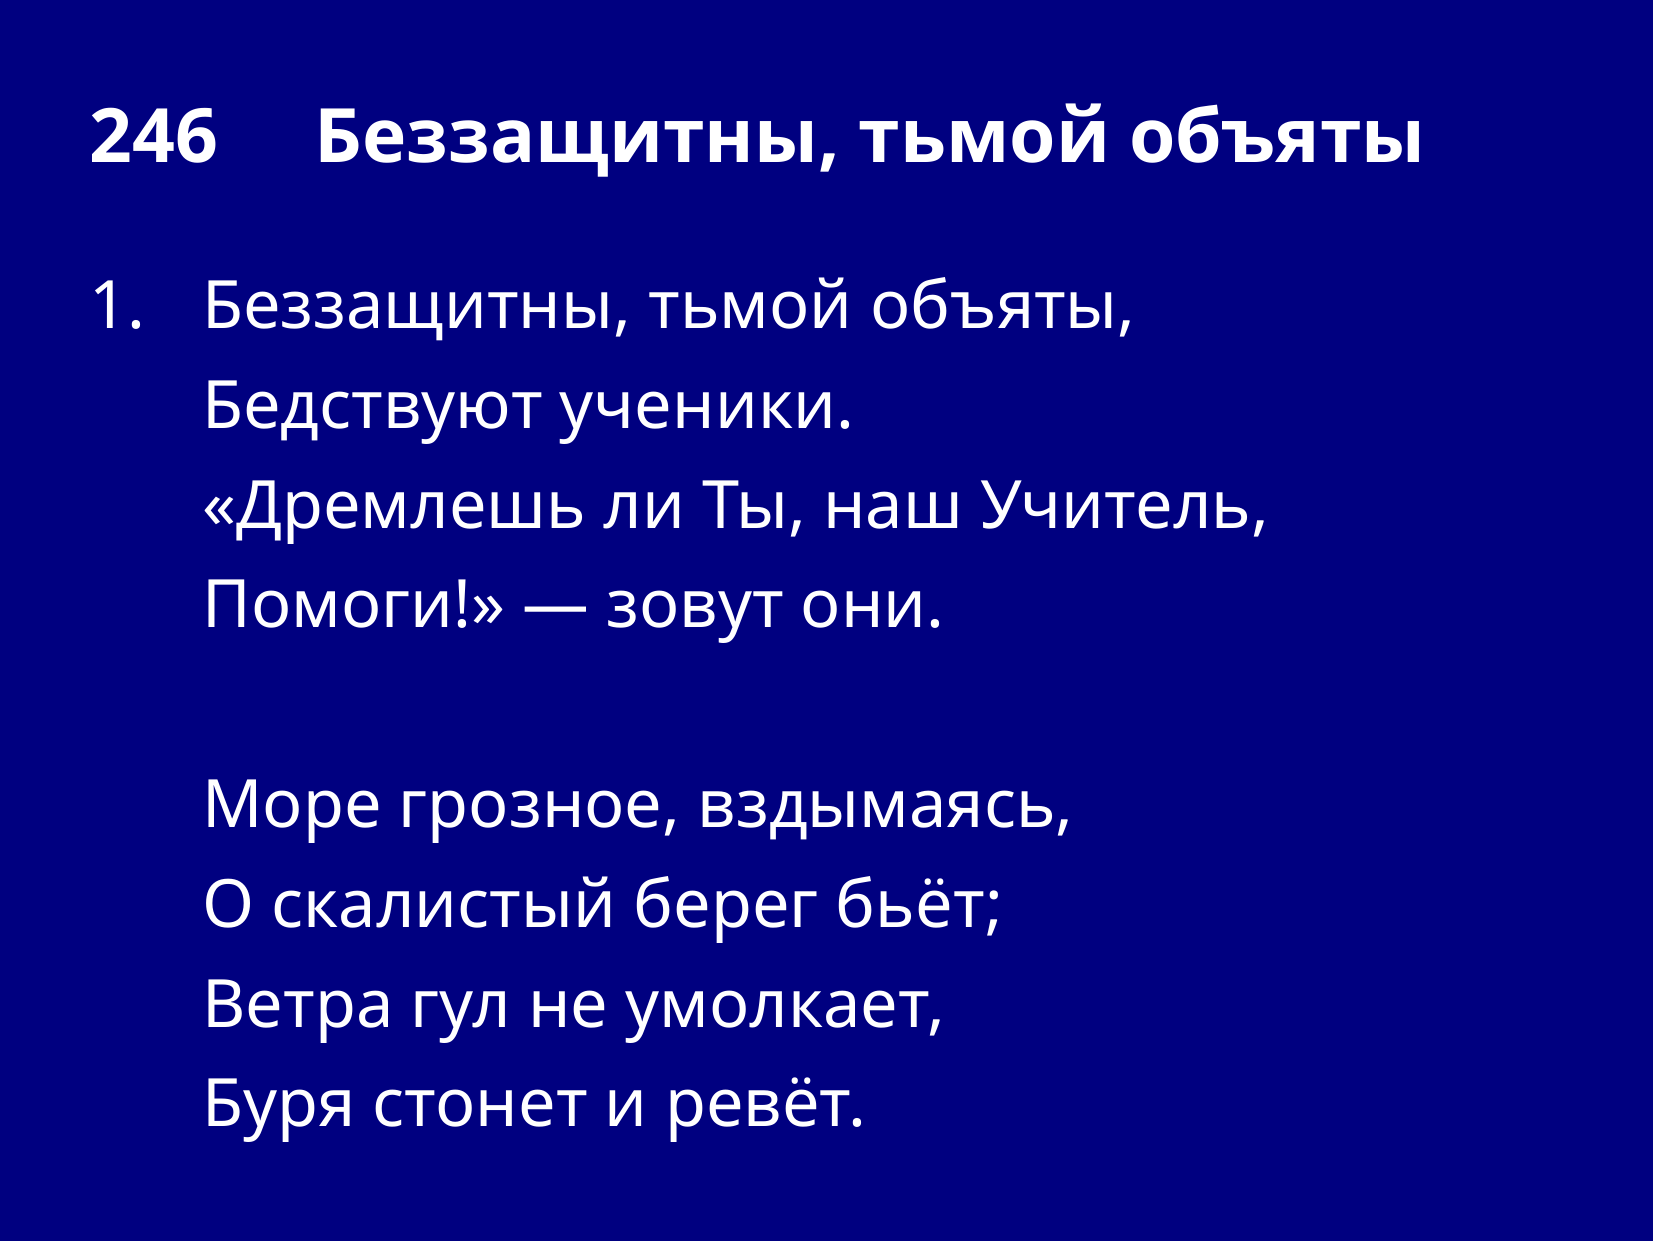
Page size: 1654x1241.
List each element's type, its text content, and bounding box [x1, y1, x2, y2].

text_box 246 Беззащитны, тьмой объяты [75, 75, 1576, 188]
text_box 1. Беззащитны, тьмой объяты, Бедствуют ученики. «Дремлешь ли Ты, наш Учитель, Помоги!» — зовут они. Море грозное, вздымаясь, О скалистый берег бьёт; Ветра гул не умолкает, Буря стонет и ревёт. [75, 188, 1576, 1163]
